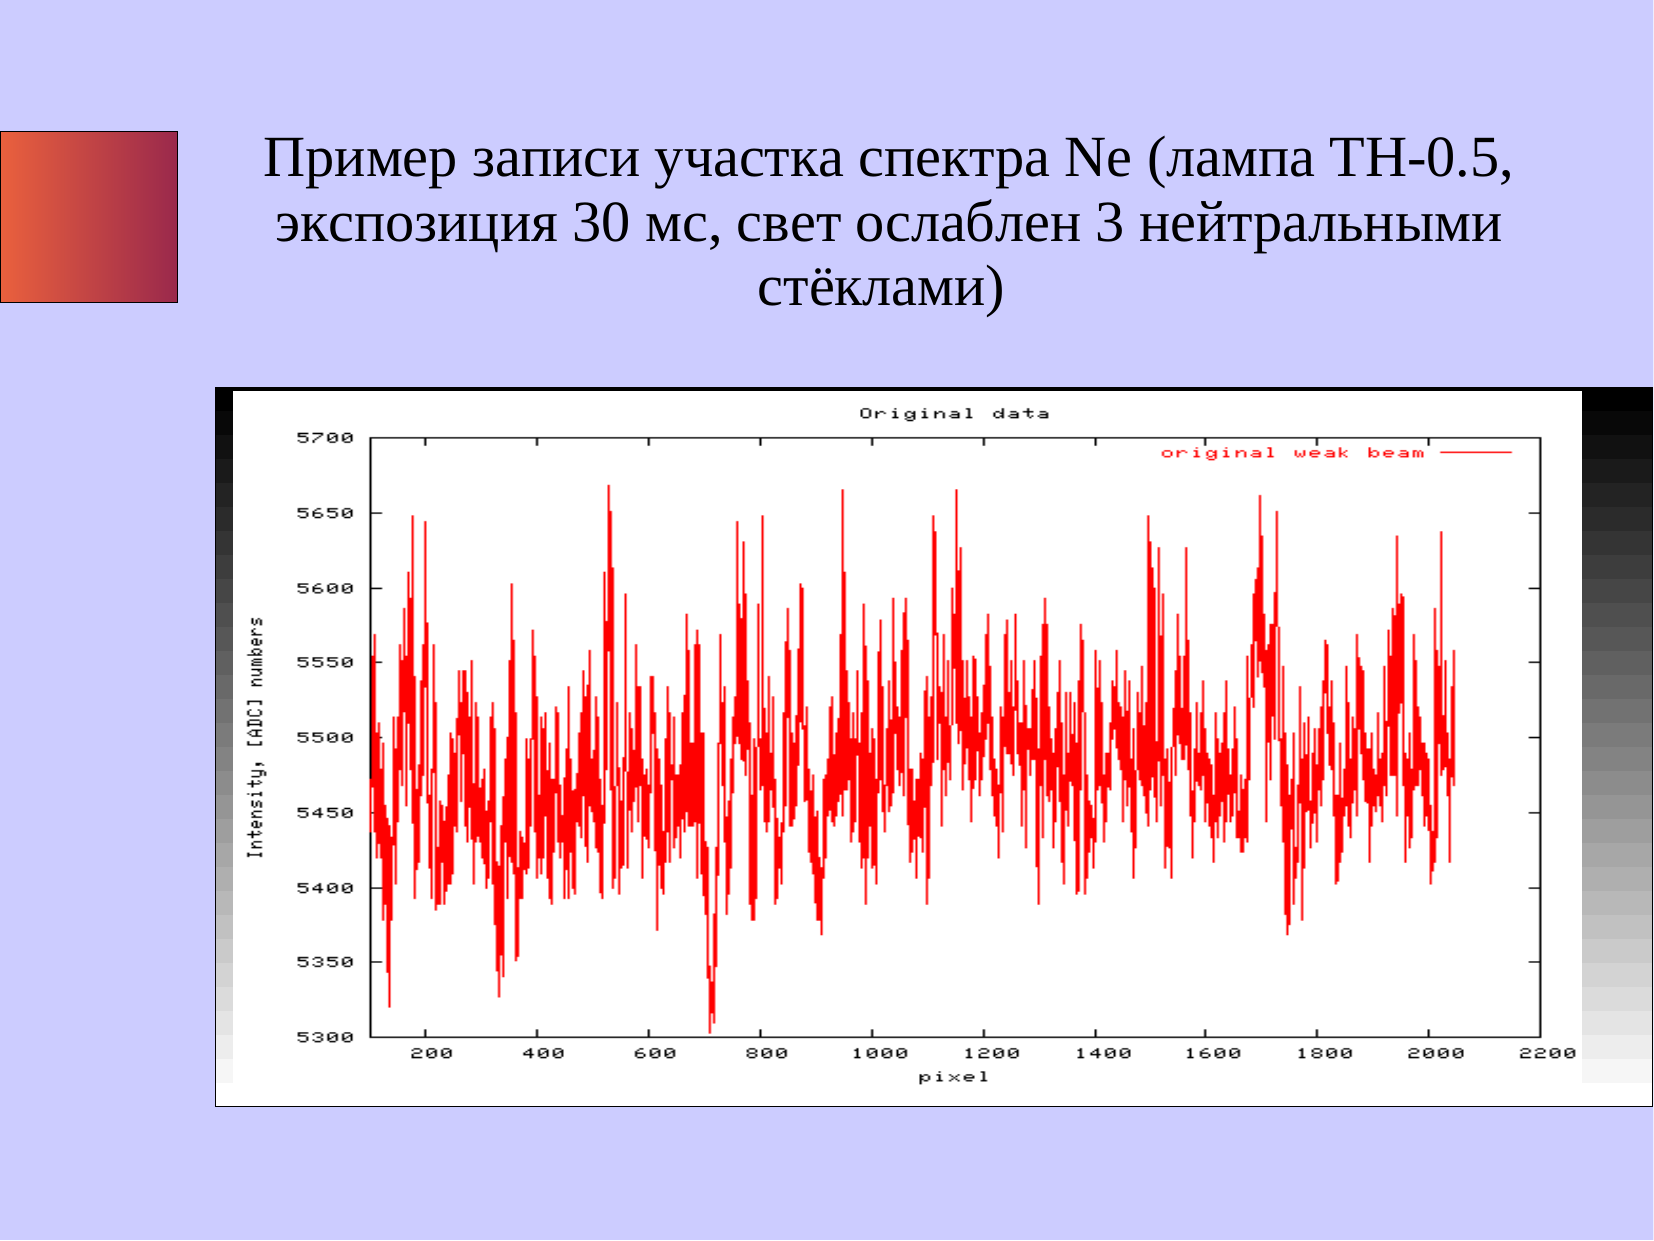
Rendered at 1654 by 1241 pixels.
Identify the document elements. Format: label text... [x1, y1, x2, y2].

picture [233, 391, 1582, 1086]
title Пример записи участка спектра Ne (лампа ТН-0.5, экспозиция 30 мс, свет ослаблен 3 нейтральными стёклами) [231, 112, 1547, 331]
chart [232, 391, 1587, 1090]
